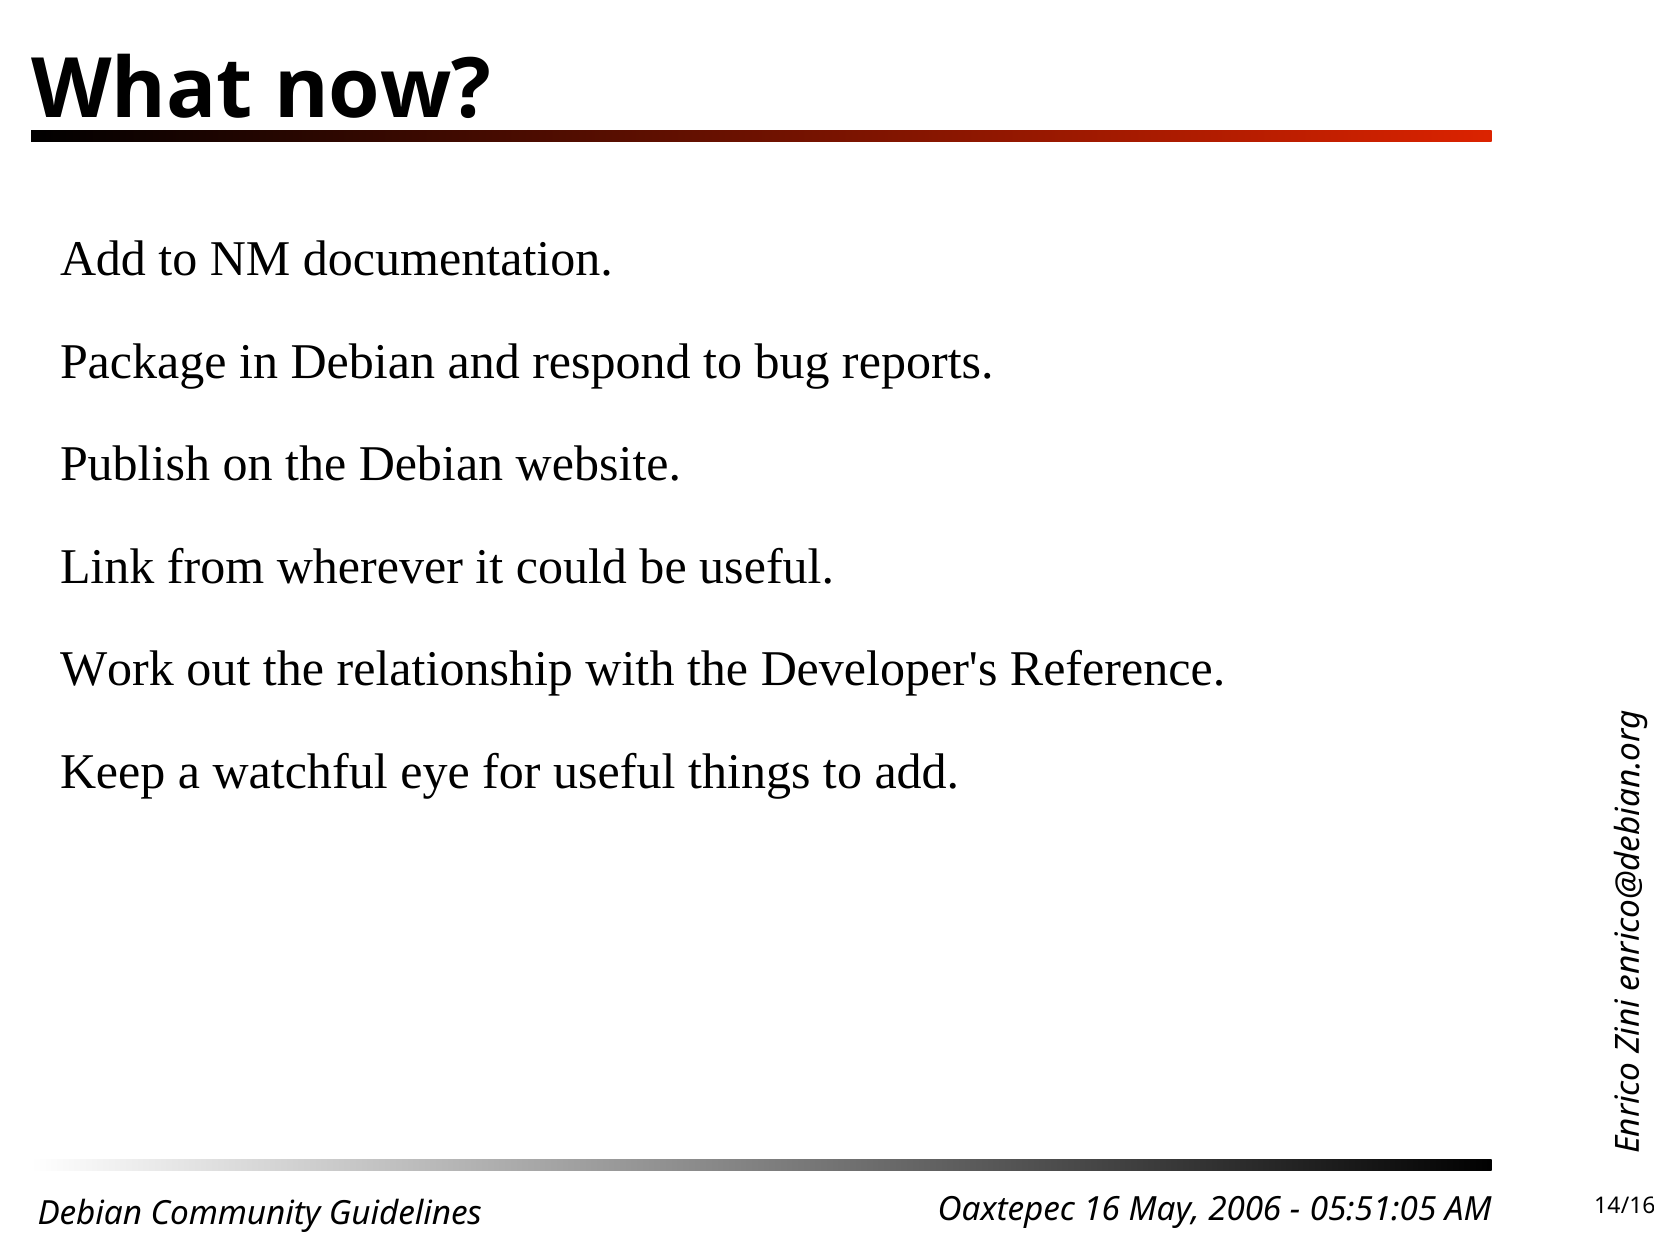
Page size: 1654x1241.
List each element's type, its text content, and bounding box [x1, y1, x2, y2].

text_box What now? [31, 28, 1438, 165]
text_box Add to NM documentation. Package in Debian and respond to bug reports. Publish on the Debian website. Link from wherever it could be useful. Work out the relationship with the Developer's Reference. Keep a watchful eye for useful things to add. [60, 231, 1498, 875]
